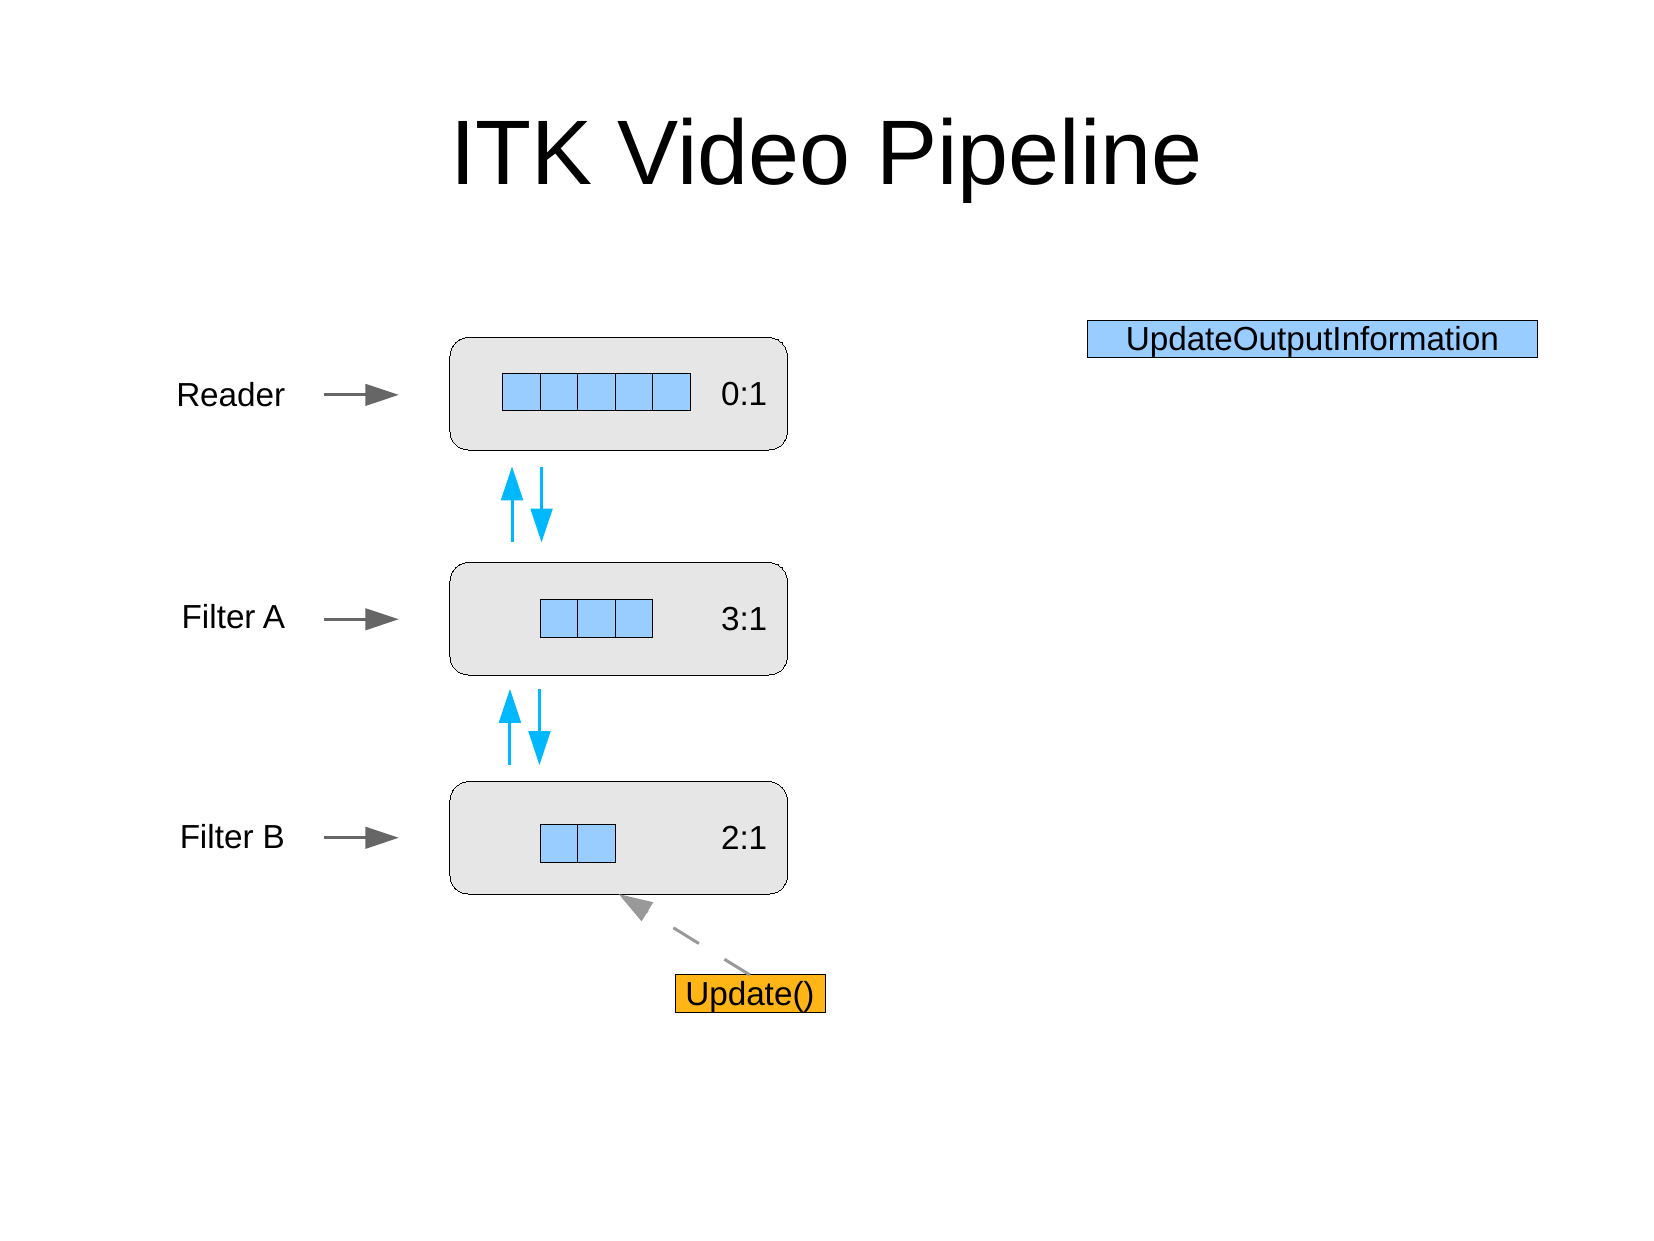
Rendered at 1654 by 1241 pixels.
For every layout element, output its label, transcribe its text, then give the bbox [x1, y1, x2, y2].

text_box Reader [112, 369, 301, 422]
text_box 2:1 [449, 781, 788, 895]
text_box UpdateOutputInformation [1087, 320, 1538, 358]
title ITK Video Pipeline [82, 56, 1571, 250]
text_box 3:1 [449, 562, 788, 676]
text_box Update() [675, 974, 826, 1013]
text_box 0:1 [449, 337, 788, 451]
text_box Filter B [112, 810, 301, 863]
text_box Filter A [112, 591, 301, 644]
text_box [502, 373, 691, 411]
text_box [540, 599, 653, 638]
text_box [540, 824, 616, 863]
